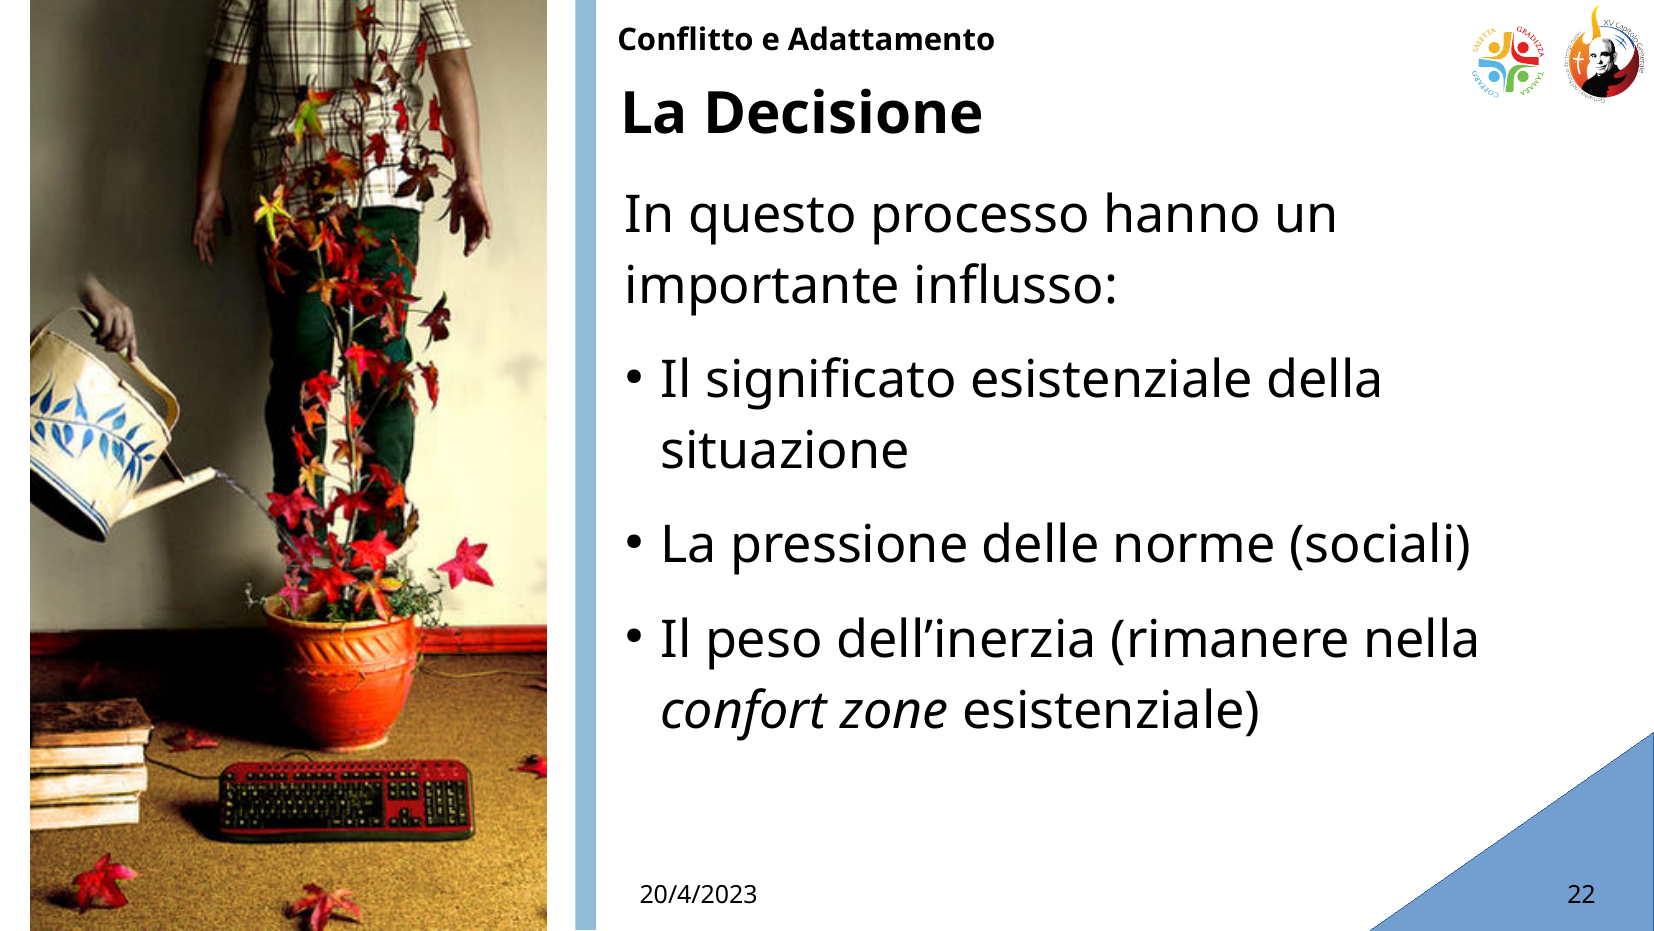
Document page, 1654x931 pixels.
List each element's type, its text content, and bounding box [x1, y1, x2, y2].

text_box Conflitto e Adattamento [602, 9, 1335, 63]
picture [30, 0, 547, 931]
title La Decisione [620, 70, 1617, 142]
picture [1563, 4, 1646, 103]
subtitle In questo processo hanno un importante influsso: Il significato esistenziale della situazione La pressione delle norme (sociali) Il peso dell’inerzia (rimanere nella confort zone esistenziale) [624, 177, 1619, 863]
